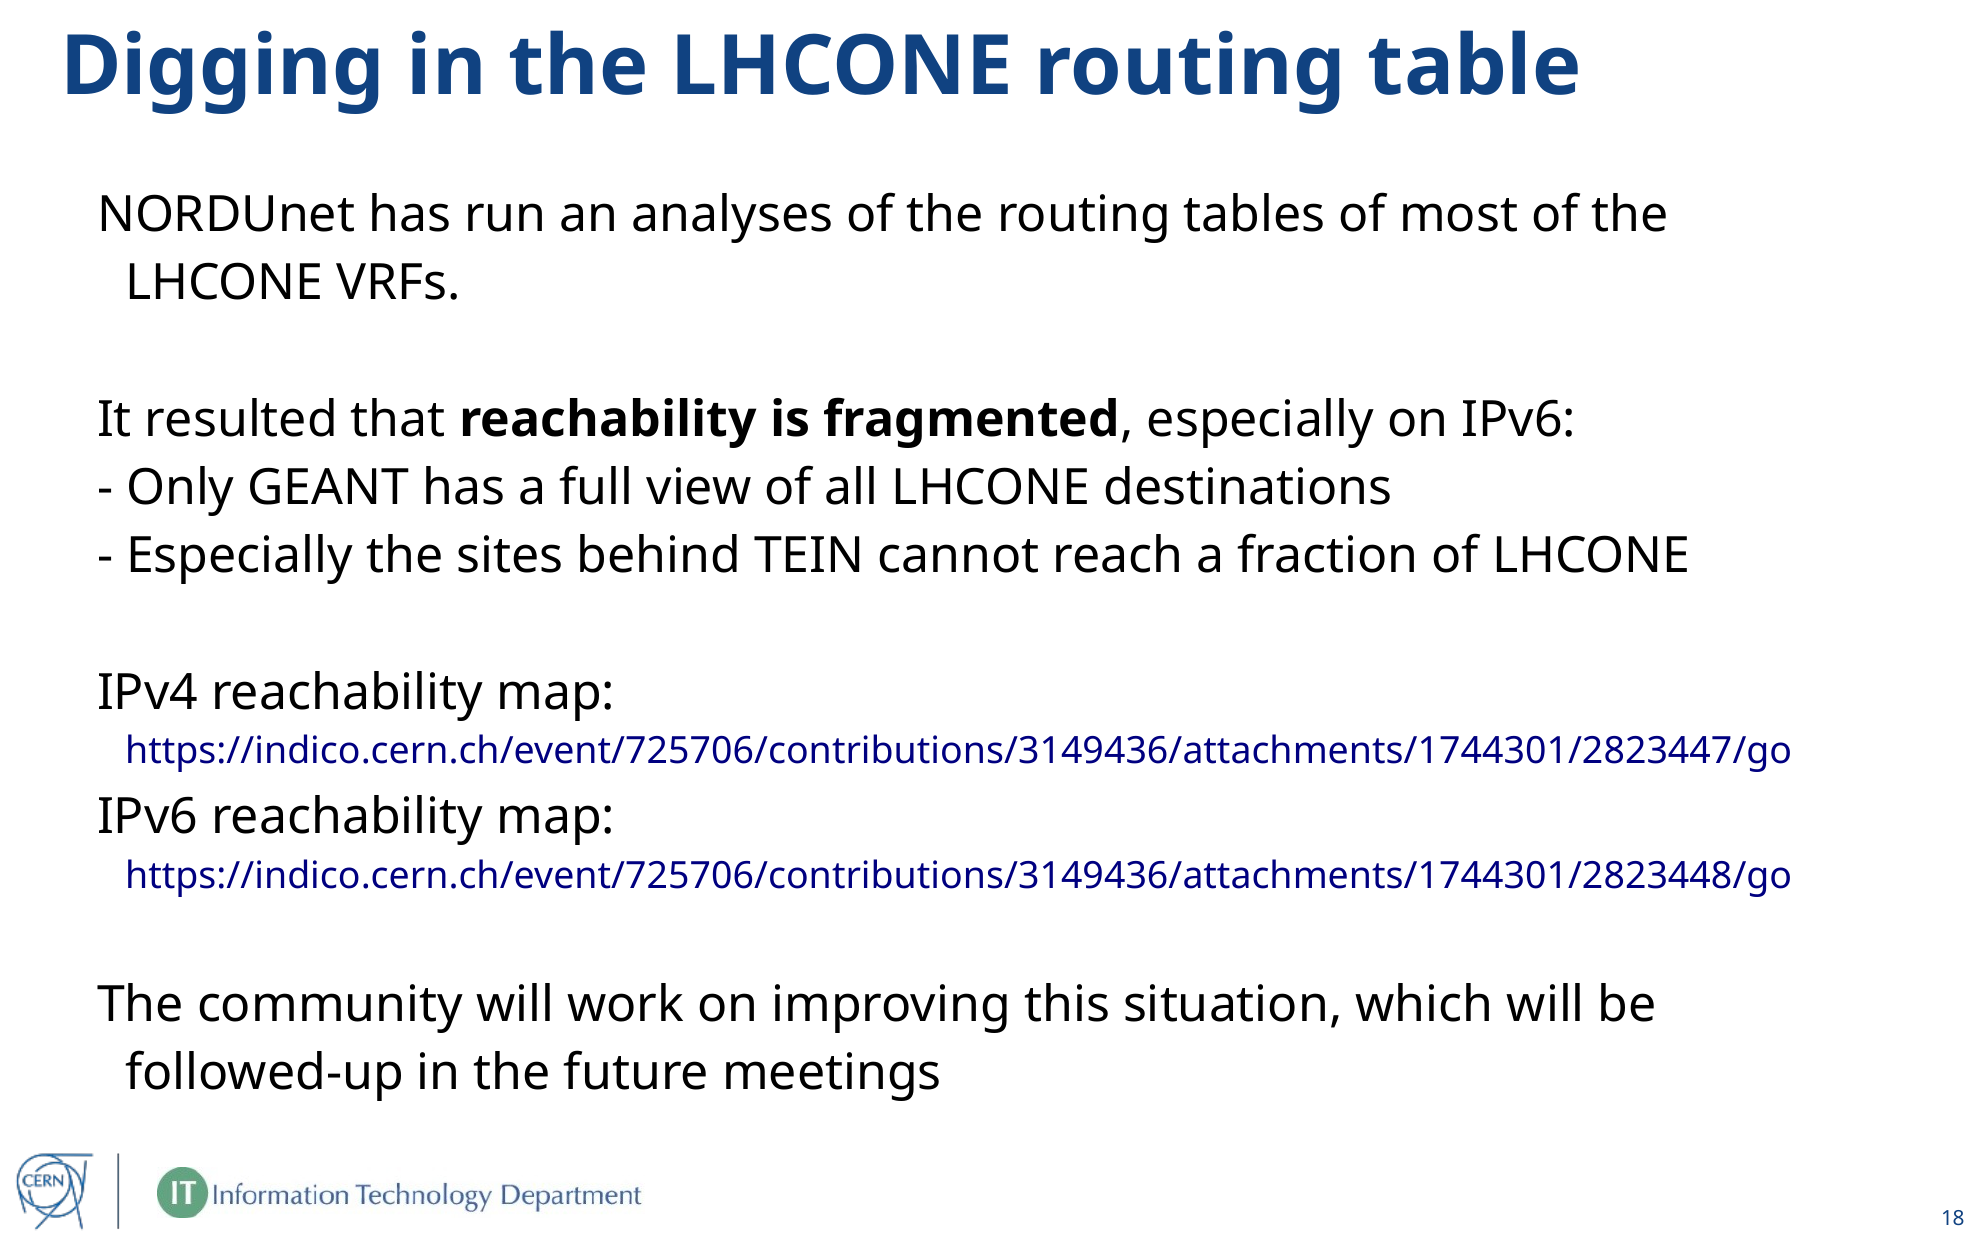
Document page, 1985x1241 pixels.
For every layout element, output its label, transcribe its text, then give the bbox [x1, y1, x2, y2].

picture [51, 1200, 64, 1215]
text_box NORDUnet has run an analyses of the routing tables of most of the LHCONE VRFs. It resulted that reachability is fragmented, especially on IPv6: - Only GEANT has a full view of all LHCONE destinations - Especially the sites behind TEIN cannot reach a fraction of LHCONE IPv4 reachability map: https://indico.cern.ch/event/725706/contributions/3149436/attachments/1744301/2823447/go IPv6 reachability map: https://indico.cern.ch/event/725706/contributions/3149436/attachments/1744301/2823448/go The community will work on improving this situation, which will be followed-up in the future meetings [82, 170, 1859, 1241]
picture [19, 1188, 64, 1207]
picture [16, 1188, 64, 1236]
title Digging in the LHCONE routing table [60, 0, 1866, 177]
picture [38, 1207, 55, 1215]
